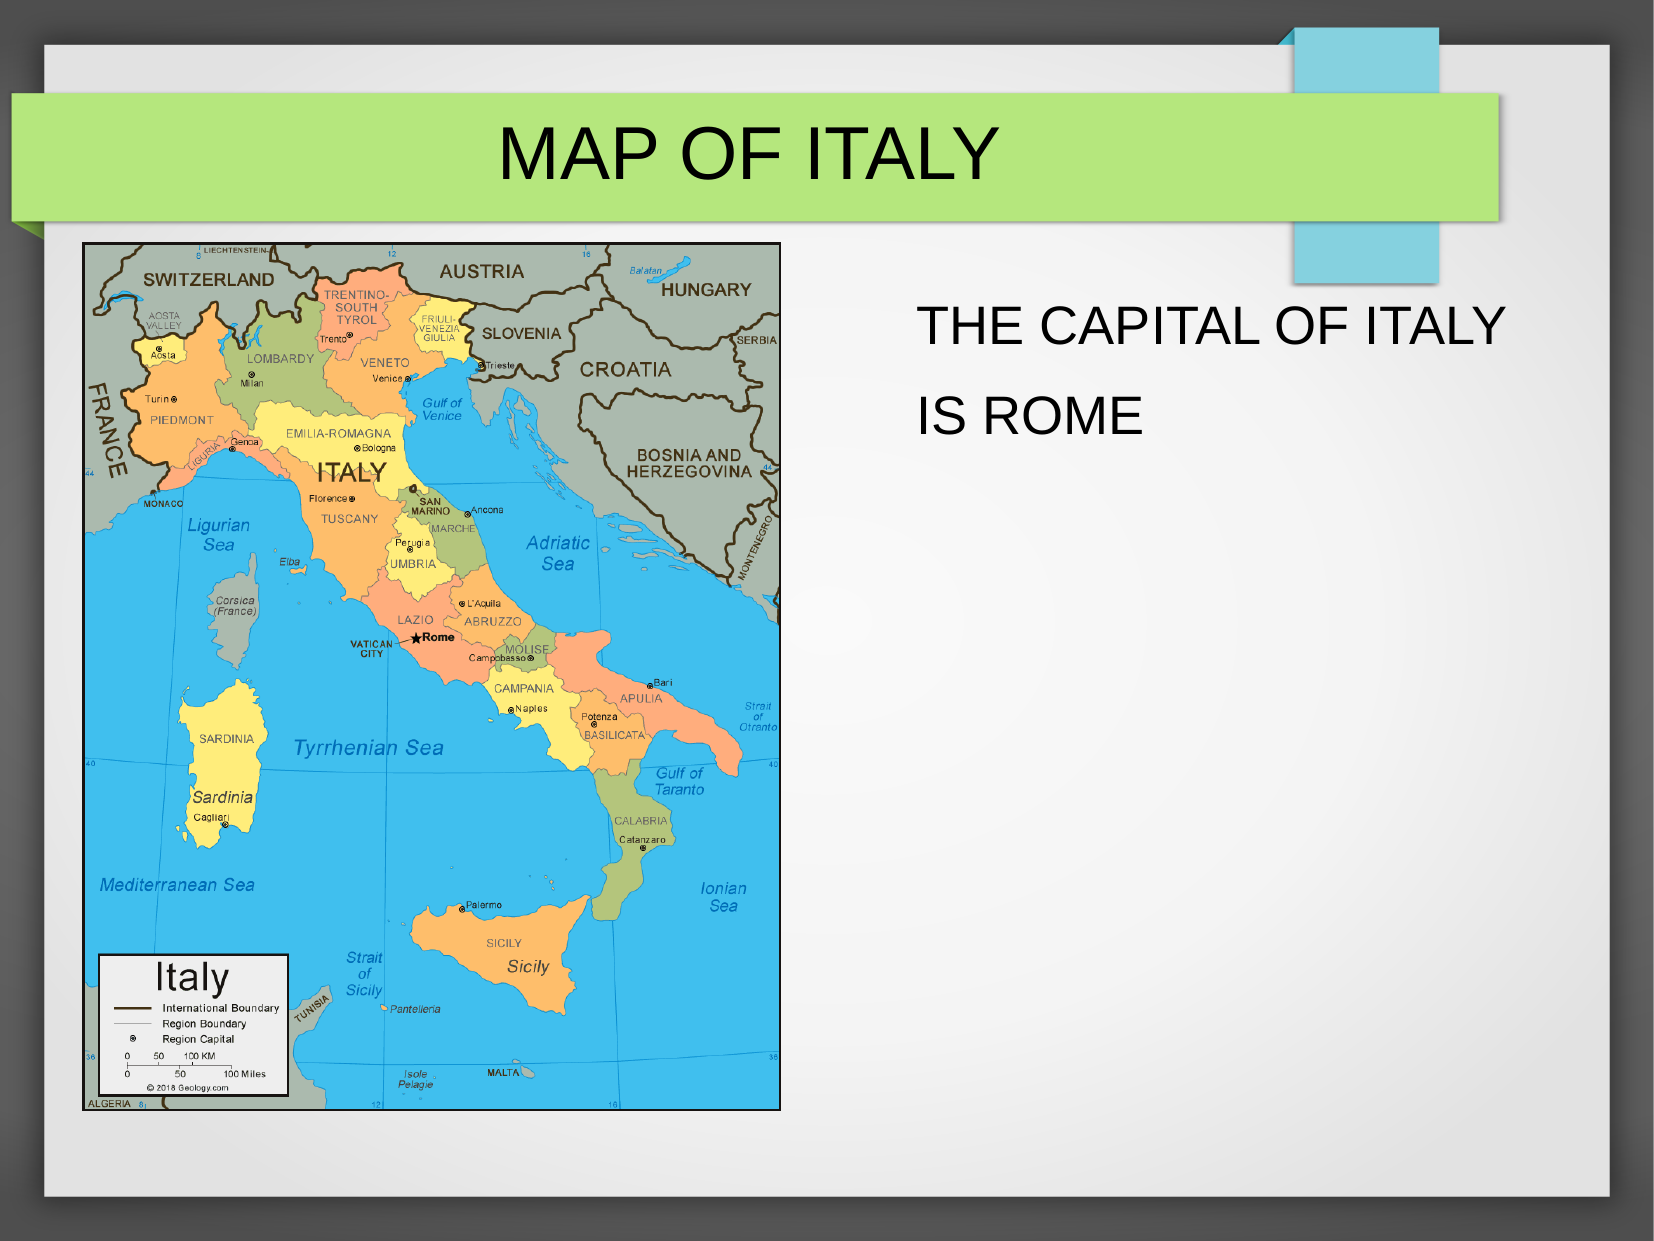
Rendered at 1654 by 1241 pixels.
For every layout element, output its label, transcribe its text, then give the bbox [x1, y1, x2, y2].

picture [0, 0, 1654, 1241]
title MAP OF ITALY [82, 94, 1264, 213]
list THE CAPITAL OF ITALY IS ROME [845, 295, 1572, 1015]
